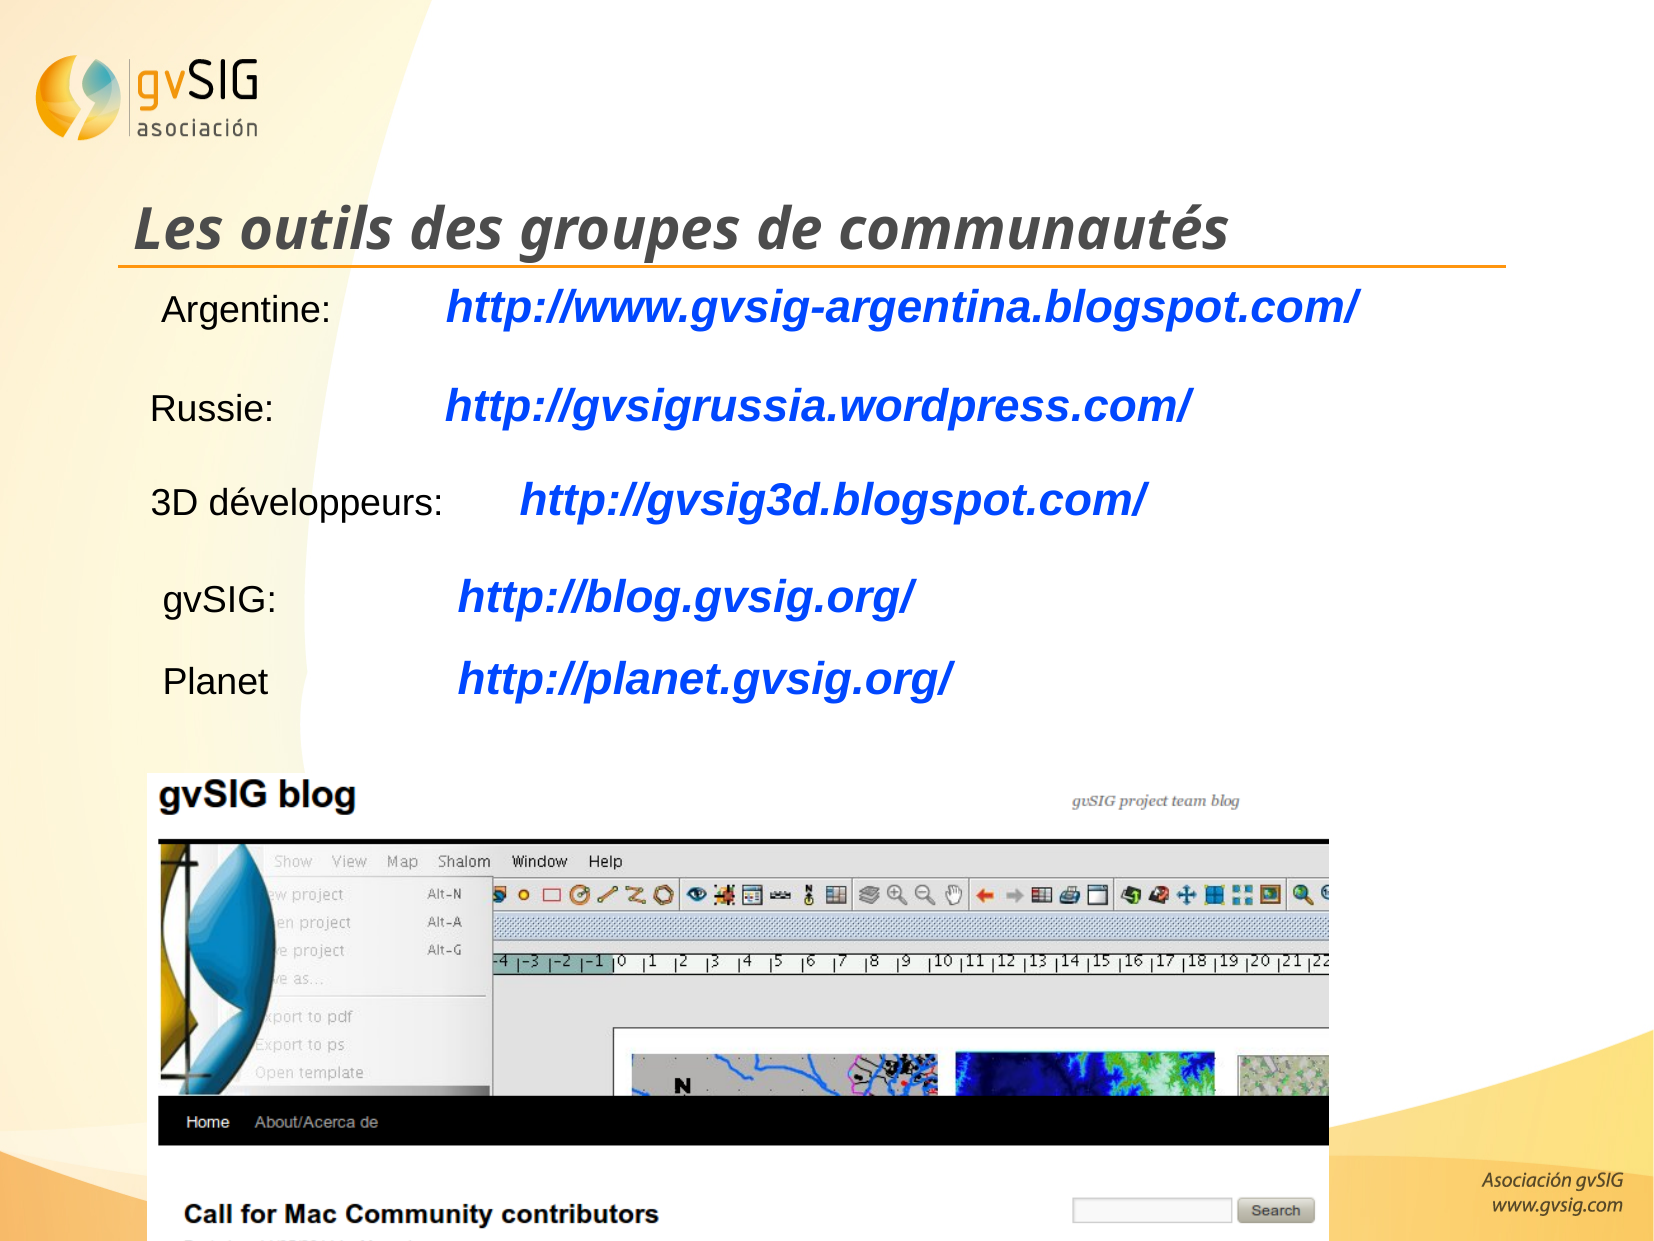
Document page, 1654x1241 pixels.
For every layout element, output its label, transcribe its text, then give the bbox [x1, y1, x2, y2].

text_box 3D développeurs: http://gvsig3d.blogspot.com/ [135, 466, 1495, 533]
text_box Planet http://planet.gvsig.org/ [147, 645, 1654, 713]
text_box Argentine: http://www.gvsig-argentina.blogspot.com/ [135, 273, 1524, 340]
text_box gvSIG: http://blog.gvsig.org/ [147, 563, 1654, 630]
picture [0, 0, 1654, 1241]
title Les outils des groupes de communautés [118, 177, 1607, 276]
text_box Russie: http://gvsigrussia.wordpress.com/ [135, 372, 1312, 439]
